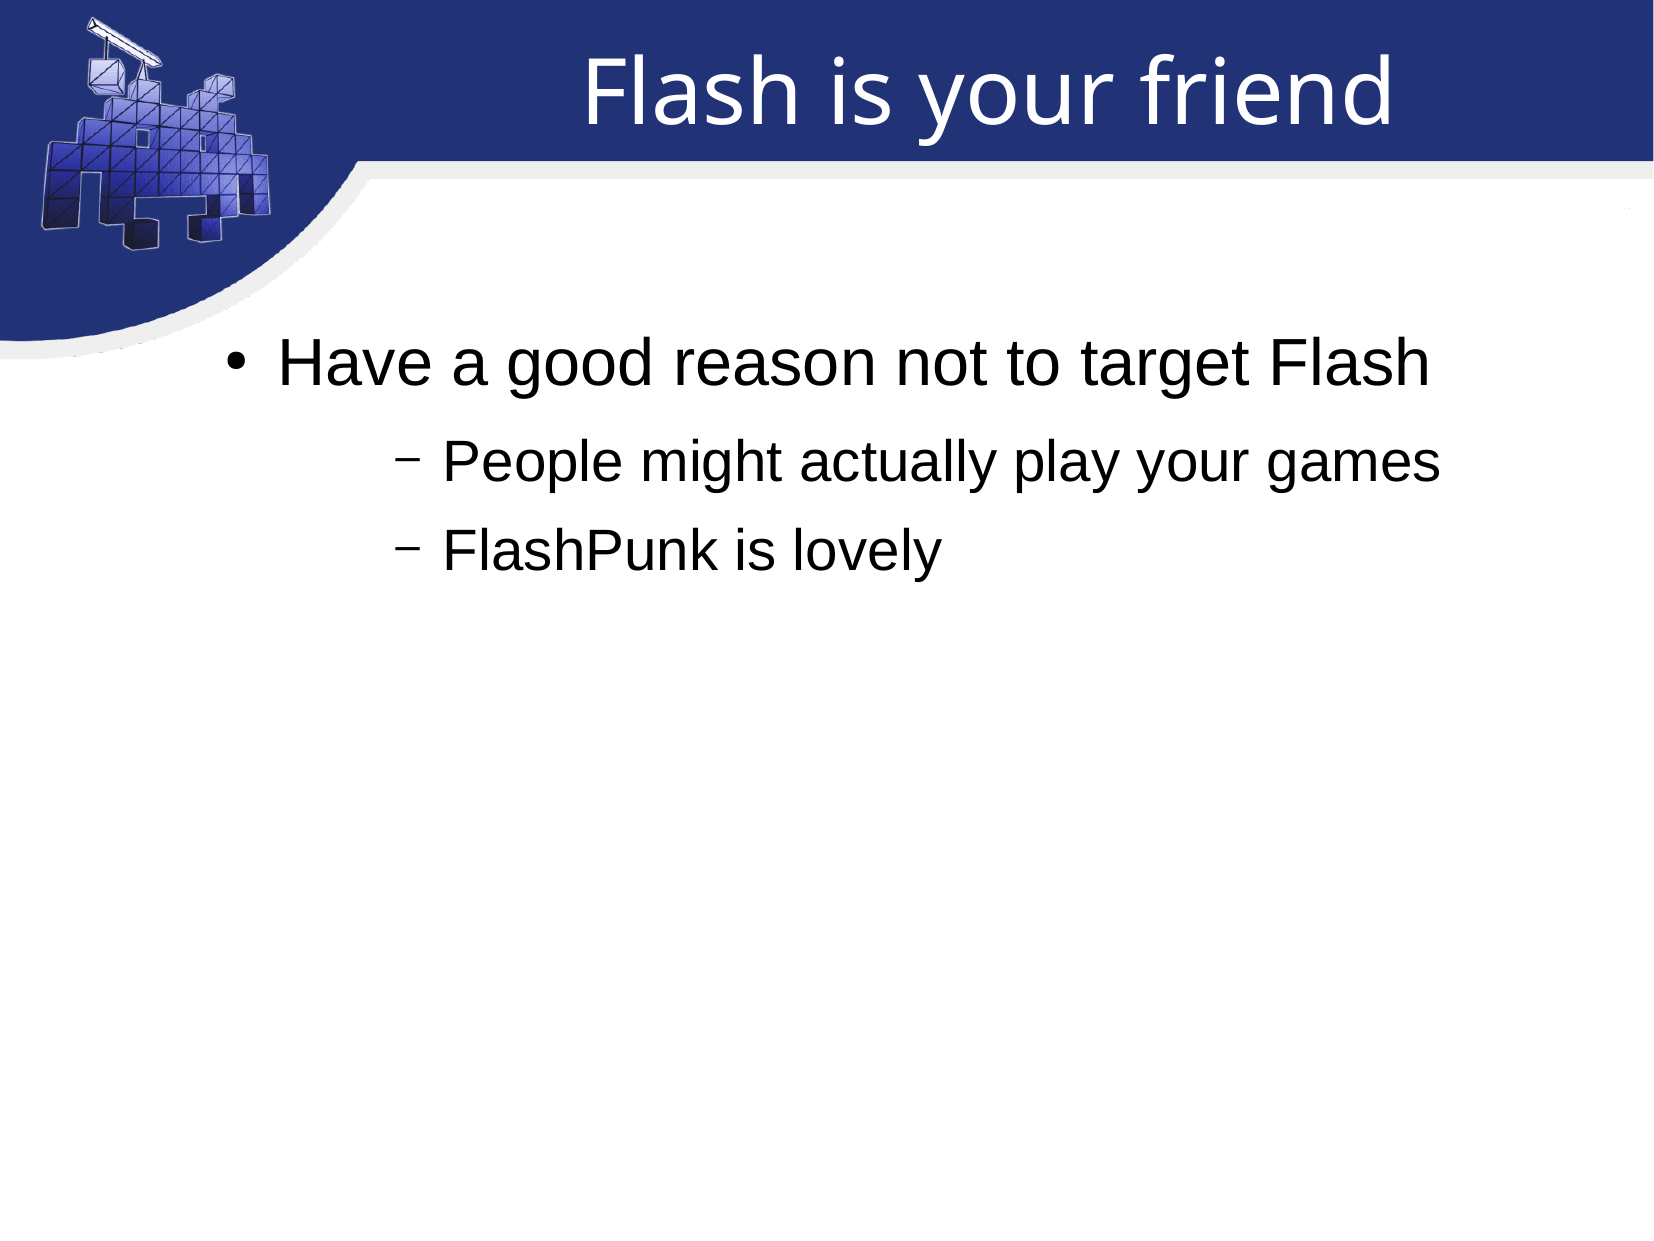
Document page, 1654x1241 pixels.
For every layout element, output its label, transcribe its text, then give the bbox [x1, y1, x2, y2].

picture [0, 0, 1654, 443]
title Flash is your friend [354, 35, 1625, 142]
list Have a good reason not to target Flash People might actually play your games FlashPunk is lovely [206, 324, 1595, 1078]
